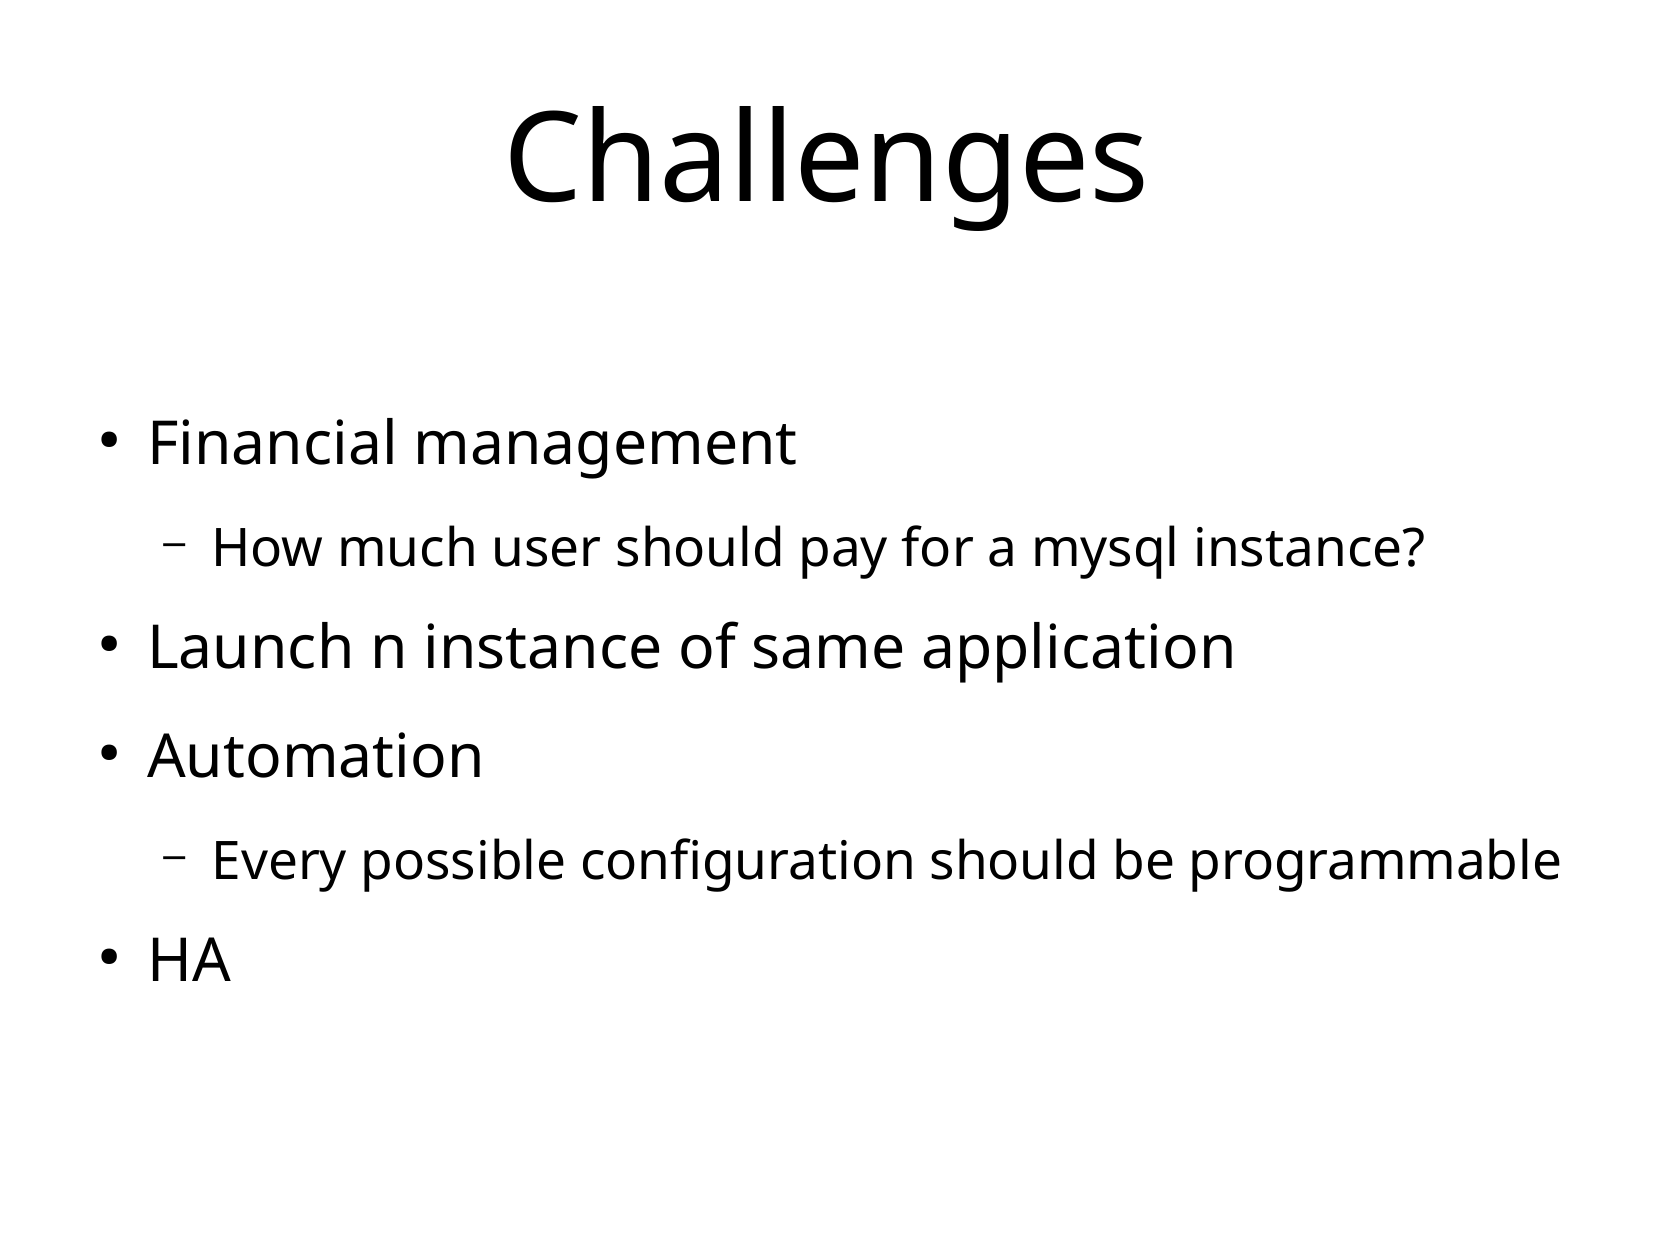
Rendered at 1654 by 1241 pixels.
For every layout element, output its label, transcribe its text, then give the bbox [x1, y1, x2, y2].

list Financial management How much user should pay for a mysql instance? Launch n instance of same application Automation Every possible configuration should be programmable HA [82, 290, 1571, 1010]
title Challenges [82, 49, 1571, 257]
